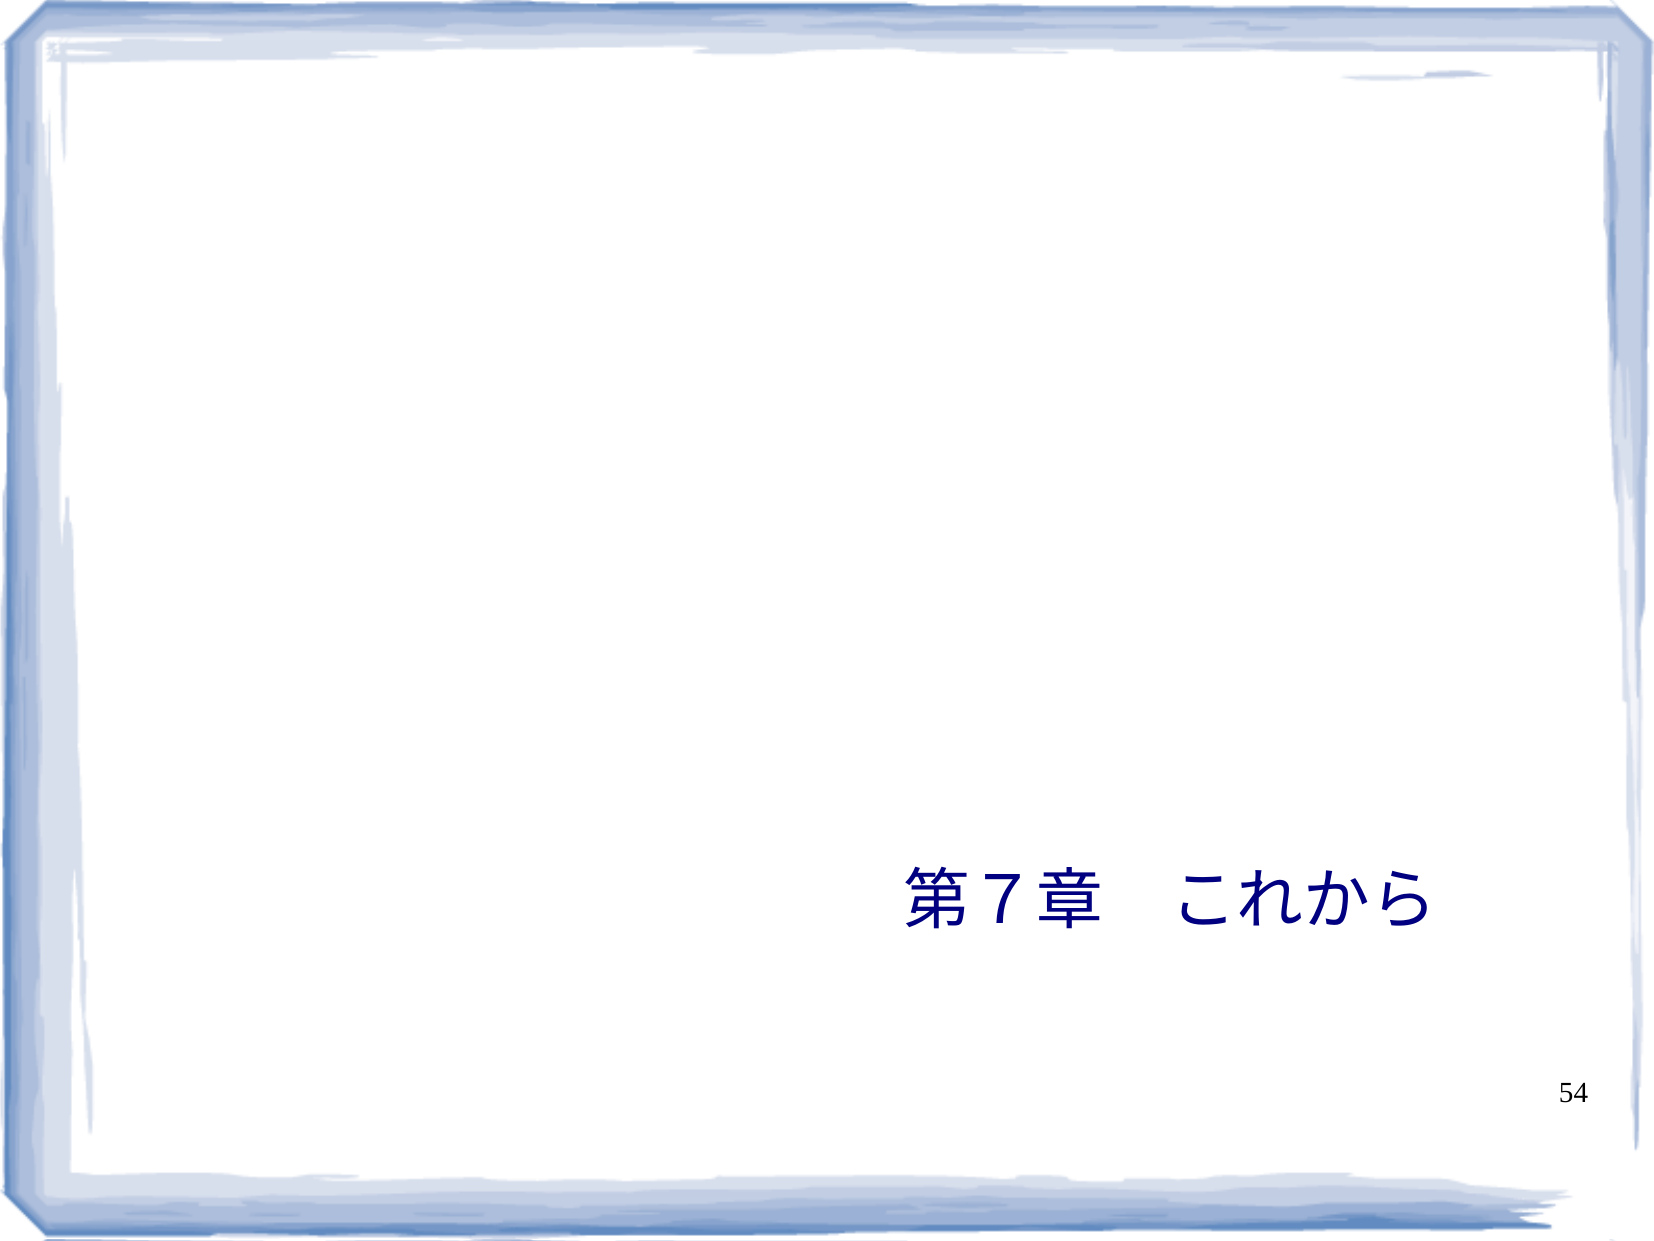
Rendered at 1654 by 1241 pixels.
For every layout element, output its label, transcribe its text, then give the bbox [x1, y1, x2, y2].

list 第７章 これから [118, 324, 1571, 1045]
picture [0, 0, 1654, 1241]
